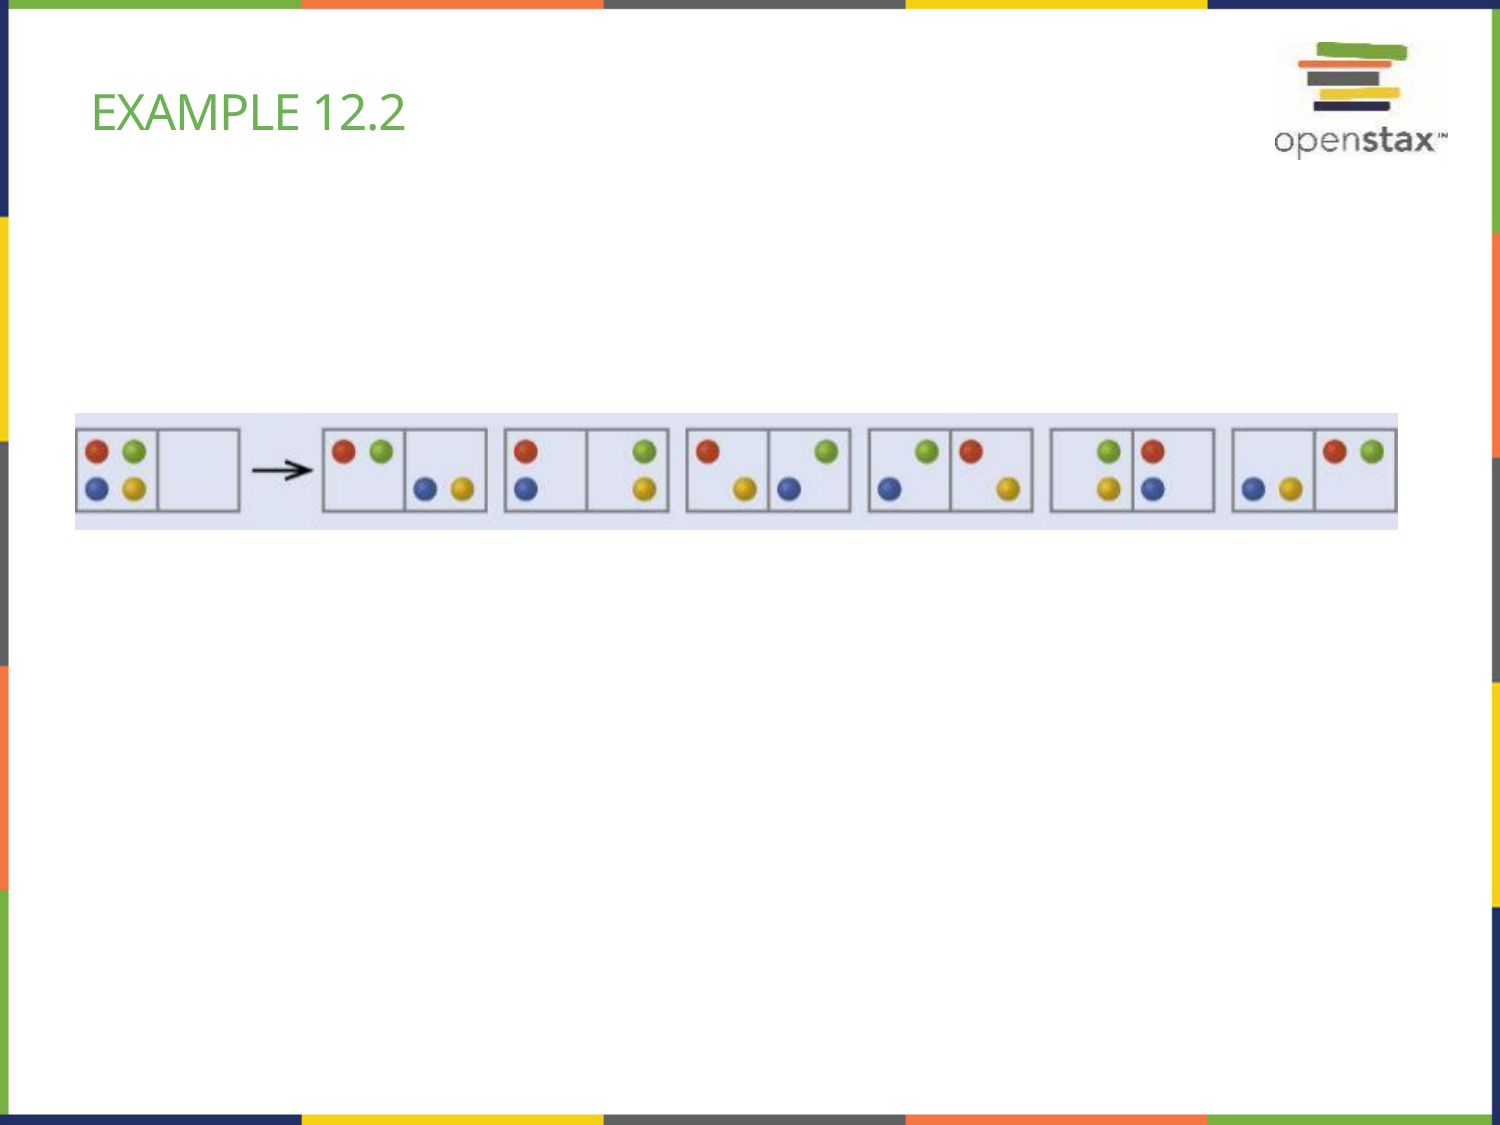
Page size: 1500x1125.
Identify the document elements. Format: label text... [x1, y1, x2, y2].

title Example 12.2 [75, 39, 1398, 148]
picture [0, 0, 1500, 1125]
